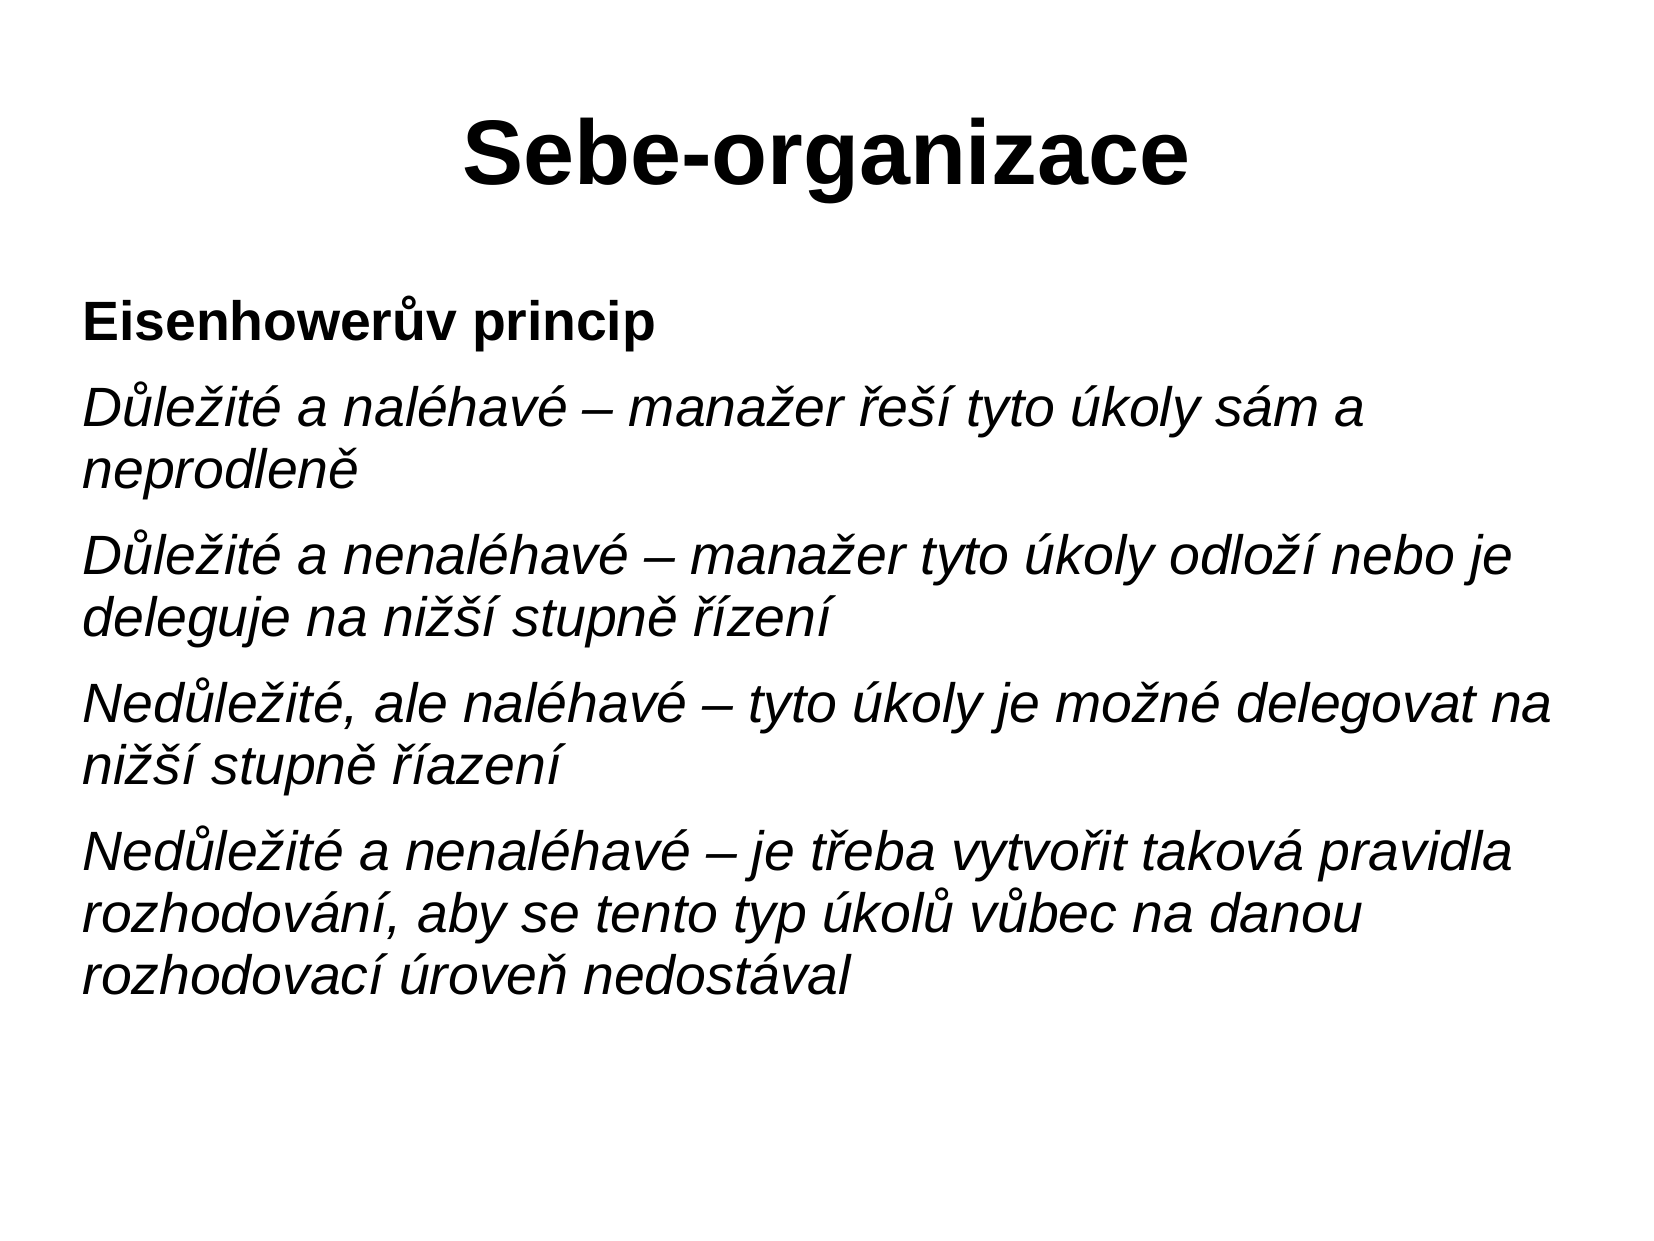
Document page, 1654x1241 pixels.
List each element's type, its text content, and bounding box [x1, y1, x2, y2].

title Sebe-organizace [82, 49, 1571, 257]
list Eisenhowerův princip Důležité a naléhavé – manažer řeší tyto úkoly sám a neprodleně Důležité a nenaléhavé – manažer tyto úkoly odloží nebo je deleguje na nižší stupně řízení Nedůležité, ale naléhavé – tyto úkoly je možné delegovat na nižší stupně říazení Nedůležité a nenaléhavé – je třeba vytvořit taková pravidla rozhodování, aby se tento typ úkolů vůbec na danou rozhodovací úroveň nedostával [82, 290, 1571, 1010]
